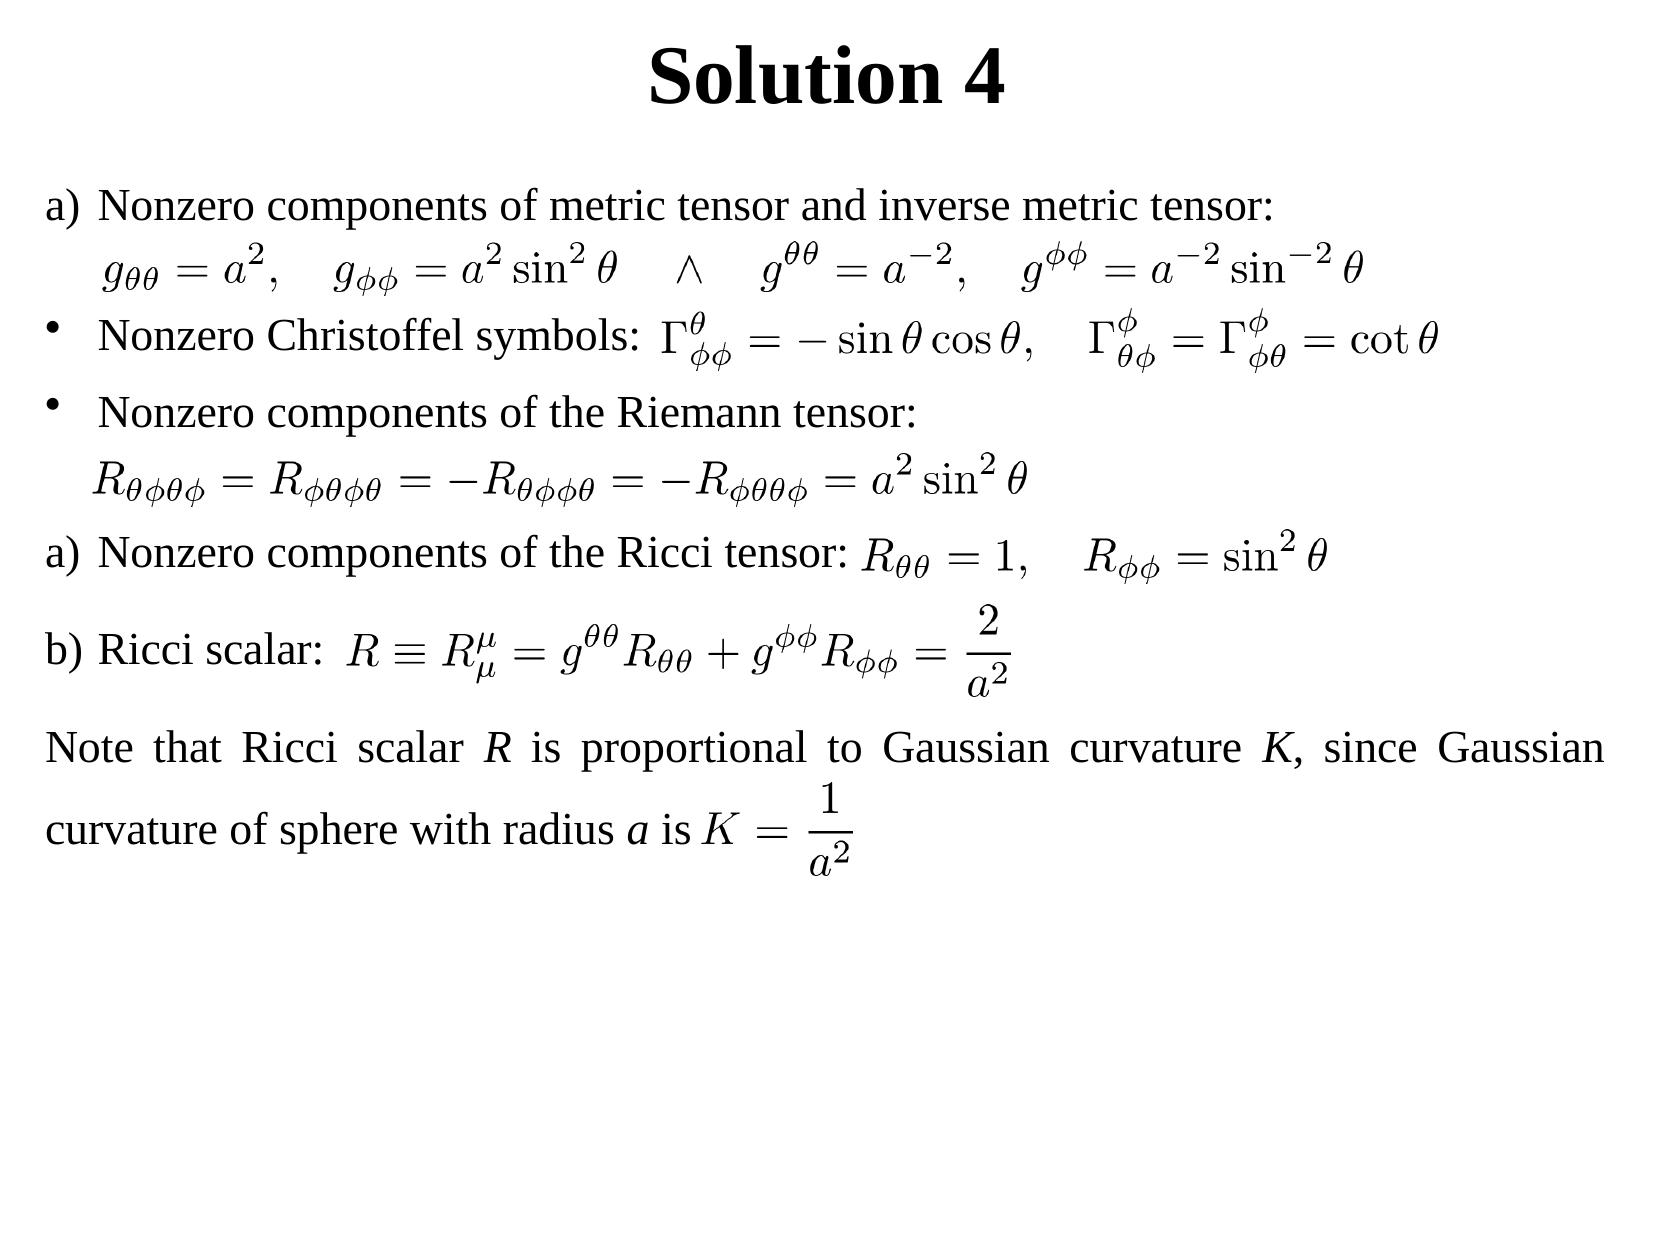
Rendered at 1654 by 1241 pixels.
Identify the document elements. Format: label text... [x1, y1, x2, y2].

title Solution 4 [82, 25, 1571, 115]
picture [346, 604, 1011, 697]
picture [861, 529, 1327, 585]
picture [701, 782, 853, 876]
list Nonzero components of metric tensor and inverse metric tensor: Nonzero Christoffel symbols: Nonzero components of the Riemann tensor: Nonzero components of the Ricci tensor: Ricci scalar: Note that Ricci scalar R is proportional to Gaussian curvature K, since Gaussian curvature of sphere with radius a is [45, 147, 1606, 854]
picture [102, 241, 1363, 296]
picture [661, 308, 1438, 373]
picture [92, 452, 1027, 507]
